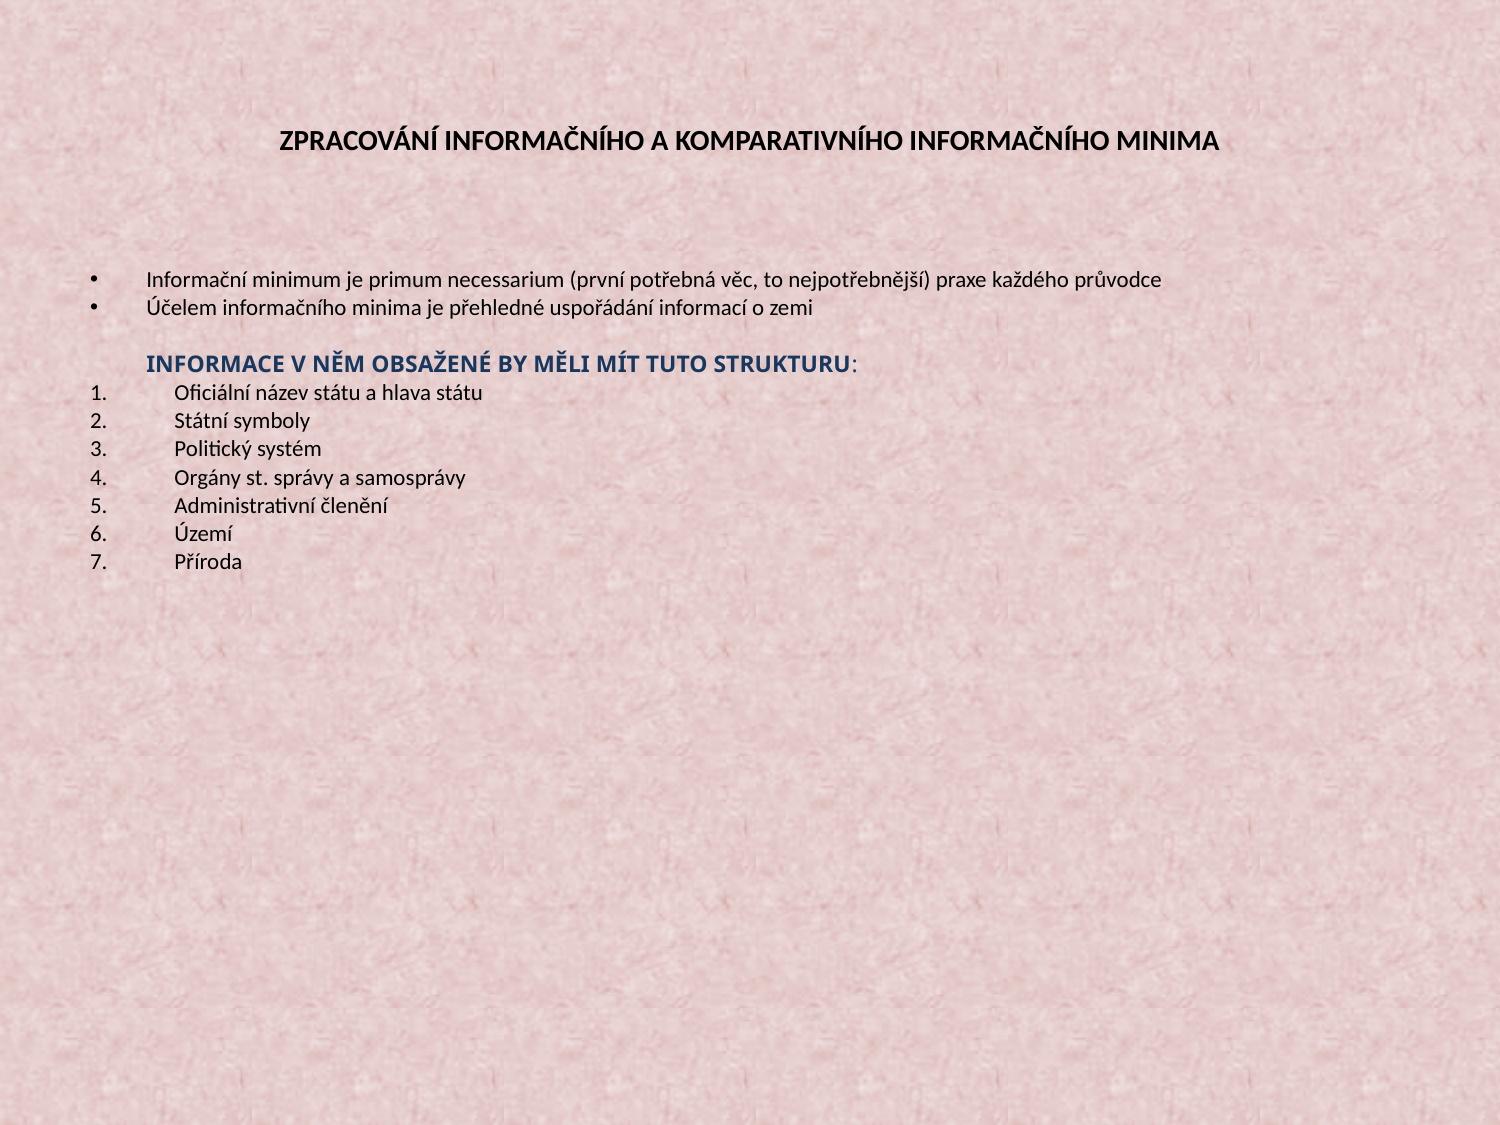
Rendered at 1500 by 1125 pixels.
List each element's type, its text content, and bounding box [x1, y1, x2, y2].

list Informační minimum je primum necessarium (první potřebná věc, to nejpotřebnější) praxe každého průvodce Účelem informačního minima je přehledné uspořádání informací o zemi INFORMACE V NĚM OBSAŽENÉ BY MĚLI MÍT TUTO STRUKTURU: Oficiální název státu a hlava státu Státní symboly Politický systém Orgány st. správy a samosprávy Administrativní členění Území Příroda [75, 262, 1426, 1125]
title Zpracování informačního a komparativního informačního minima [75, 45, 1426, 233]
